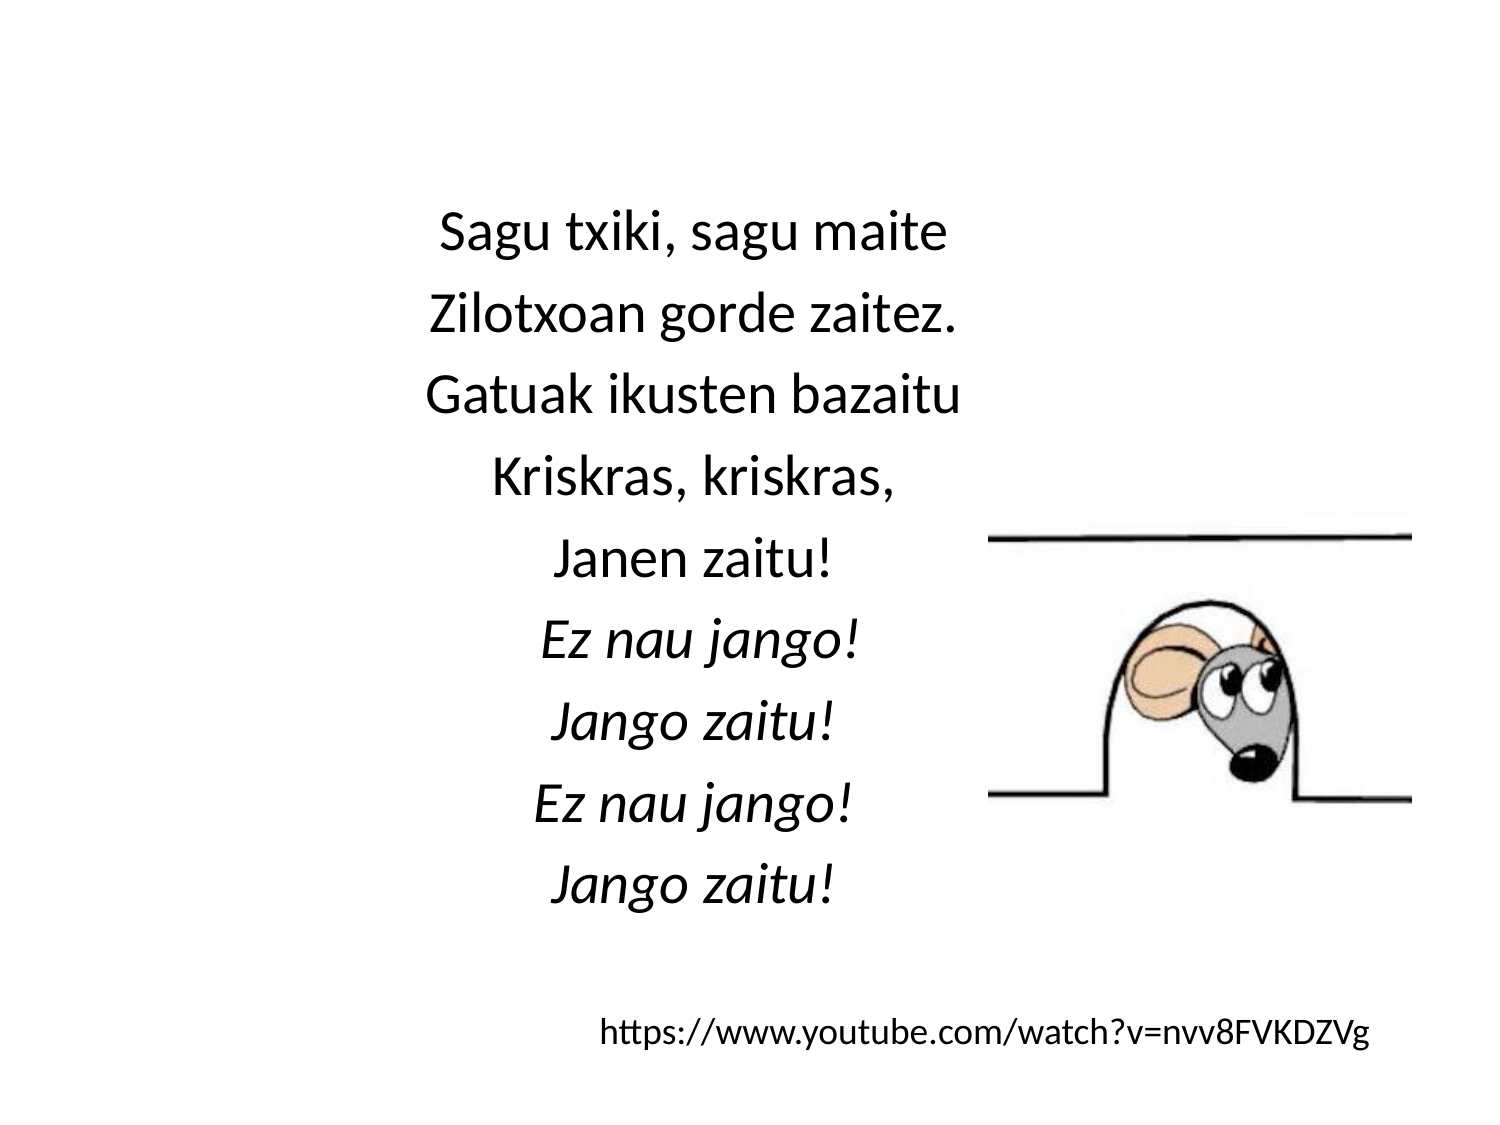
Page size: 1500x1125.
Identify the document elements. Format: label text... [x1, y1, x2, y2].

text_box https://www.youtube.com/watch?v=nvv8FVKDZVg [584, 999, 1412, 1060]
picture [988, 503, 1412, 835]
list Sagu txiki, sagu maite Zilotxoan gorde zaitez. Gatuak ikusten bazaitu Kriskras, kriskras, Janen zaitu! Ez nau jango! Jango zaitu! Ez nau jango! Jango zaitu! [407, 184, 981, 923]
